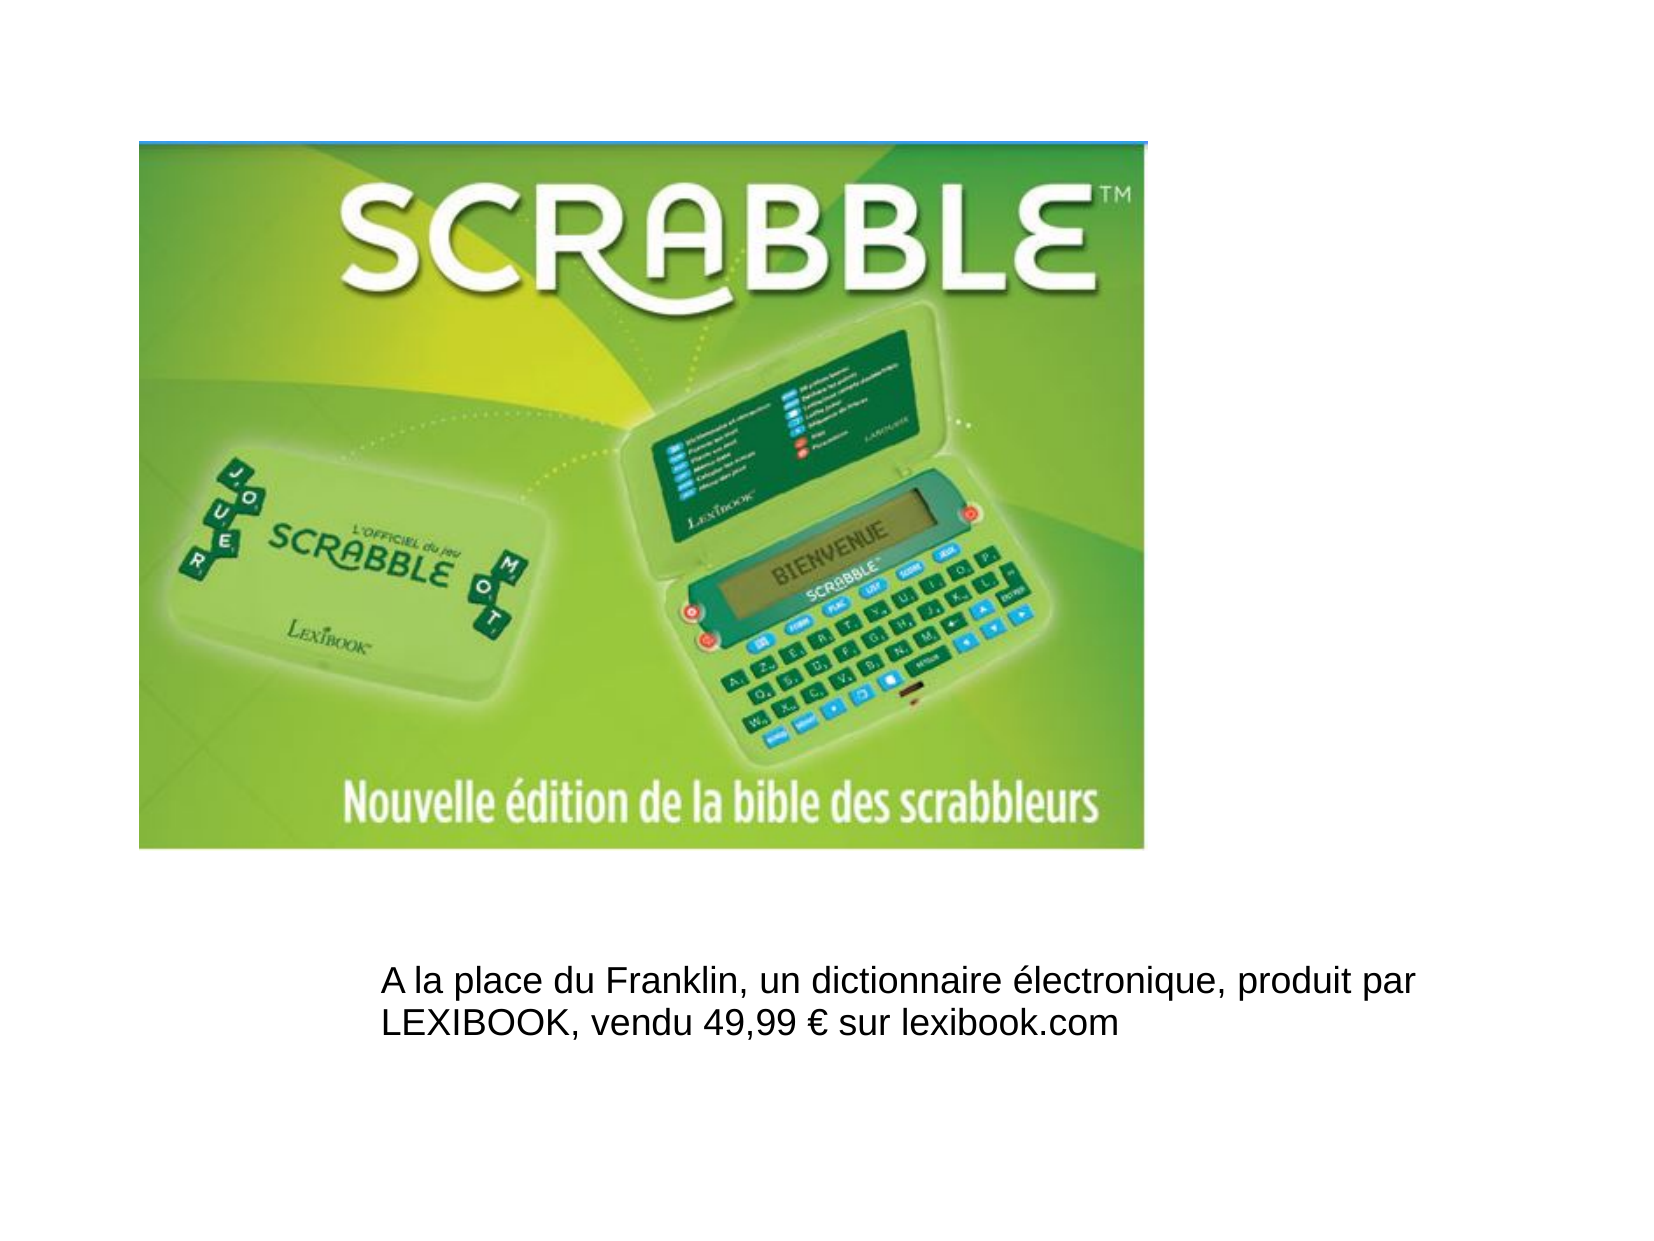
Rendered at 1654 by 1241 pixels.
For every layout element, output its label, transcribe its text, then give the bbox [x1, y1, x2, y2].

text_box A la place du Franklin, un dictionnaire électronique, produit par LEXIBOOK, vendu 49,99 € sur lexibook.com [366, 952, 1465, 1052]
picture [139, 141, 1148, 851]
